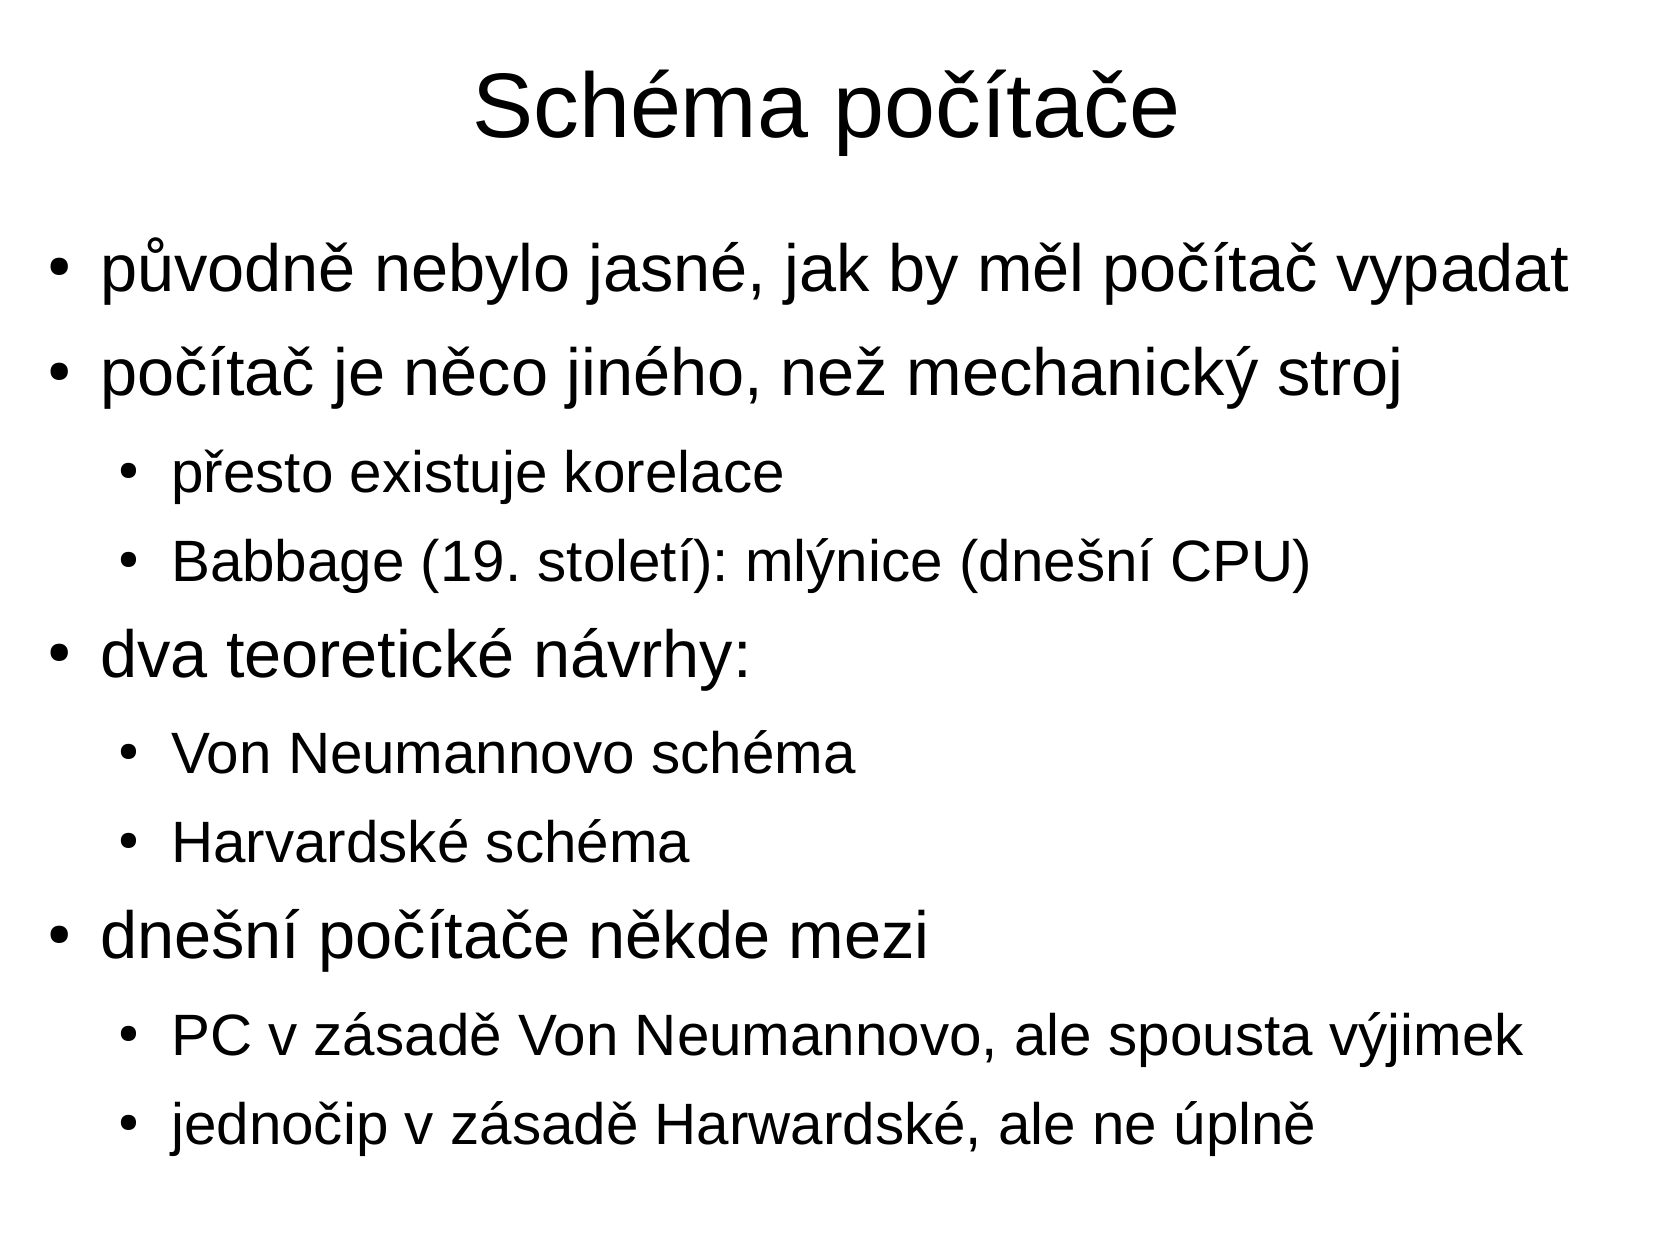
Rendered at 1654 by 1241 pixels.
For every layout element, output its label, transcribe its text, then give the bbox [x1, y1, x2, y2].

list původně nebylo jasné, jak by měl počítač vypadat počítač je něco jiného, než mechanický stroj přesto existuje korelace Babbage (19. století): mlýnice (dnešní CPU) dva teoretické návrhy: Von Neumannovo schéma Harvardské schéma dnešní počítače někde mezi PC v zásadě Von Neumannovo, ale spousta výjimek jednočip v zásadě Harwardské, ale ne úplně [29, 231, 1625, 1157]
title Schéma počítače [82, 9, 1571, 202]
